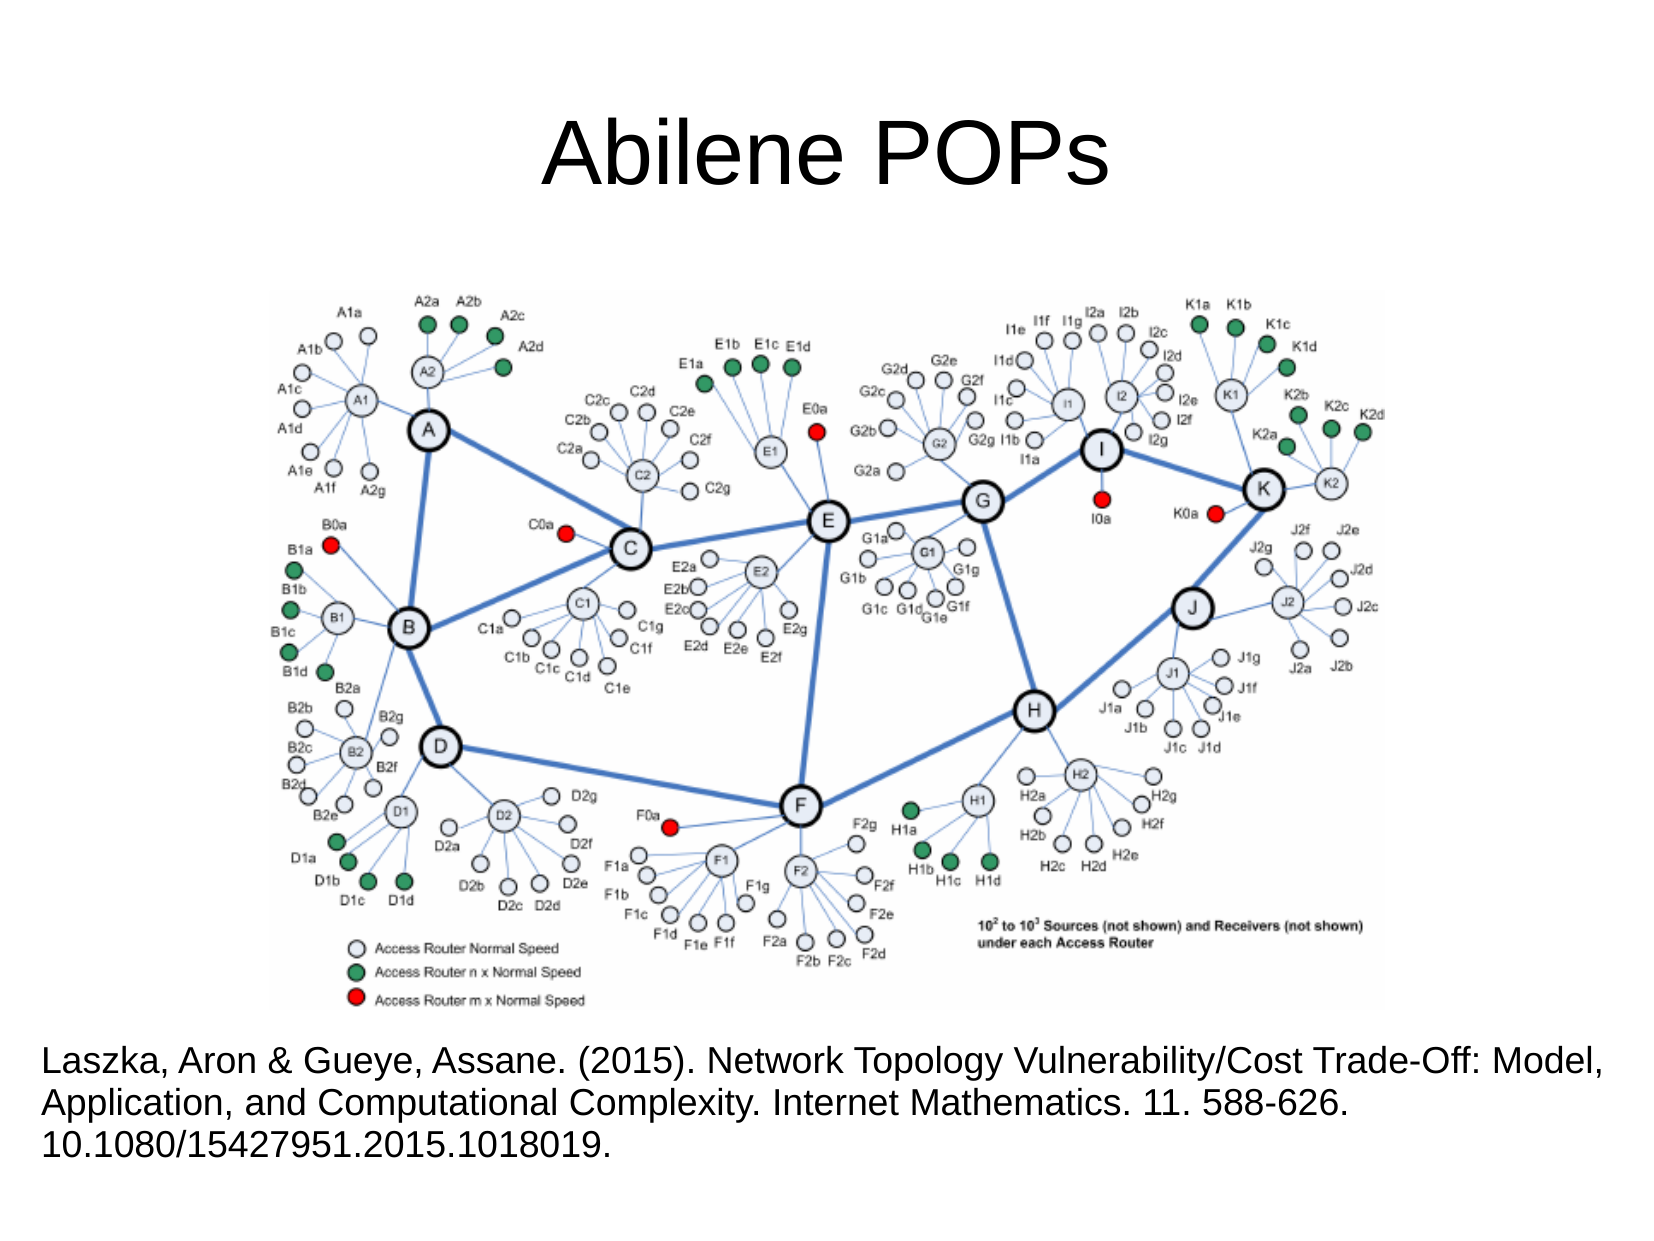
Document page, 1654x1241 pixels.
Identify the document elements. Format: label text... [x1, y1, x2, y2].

text_box Laszka, Aron & Gueye, Assane. (2015). Network Topology Vulnerability/Cost Trade-Off: Model, Application, and Computational Complexity. Internet Mathematics. 11. 588-626. 10.1080/15427951.2015.1018019. [26, 1031, 1629, 1177]
picture [268, 290, 1385, 1010]
title Abilene POPs [82, 49, 1571, 257]
